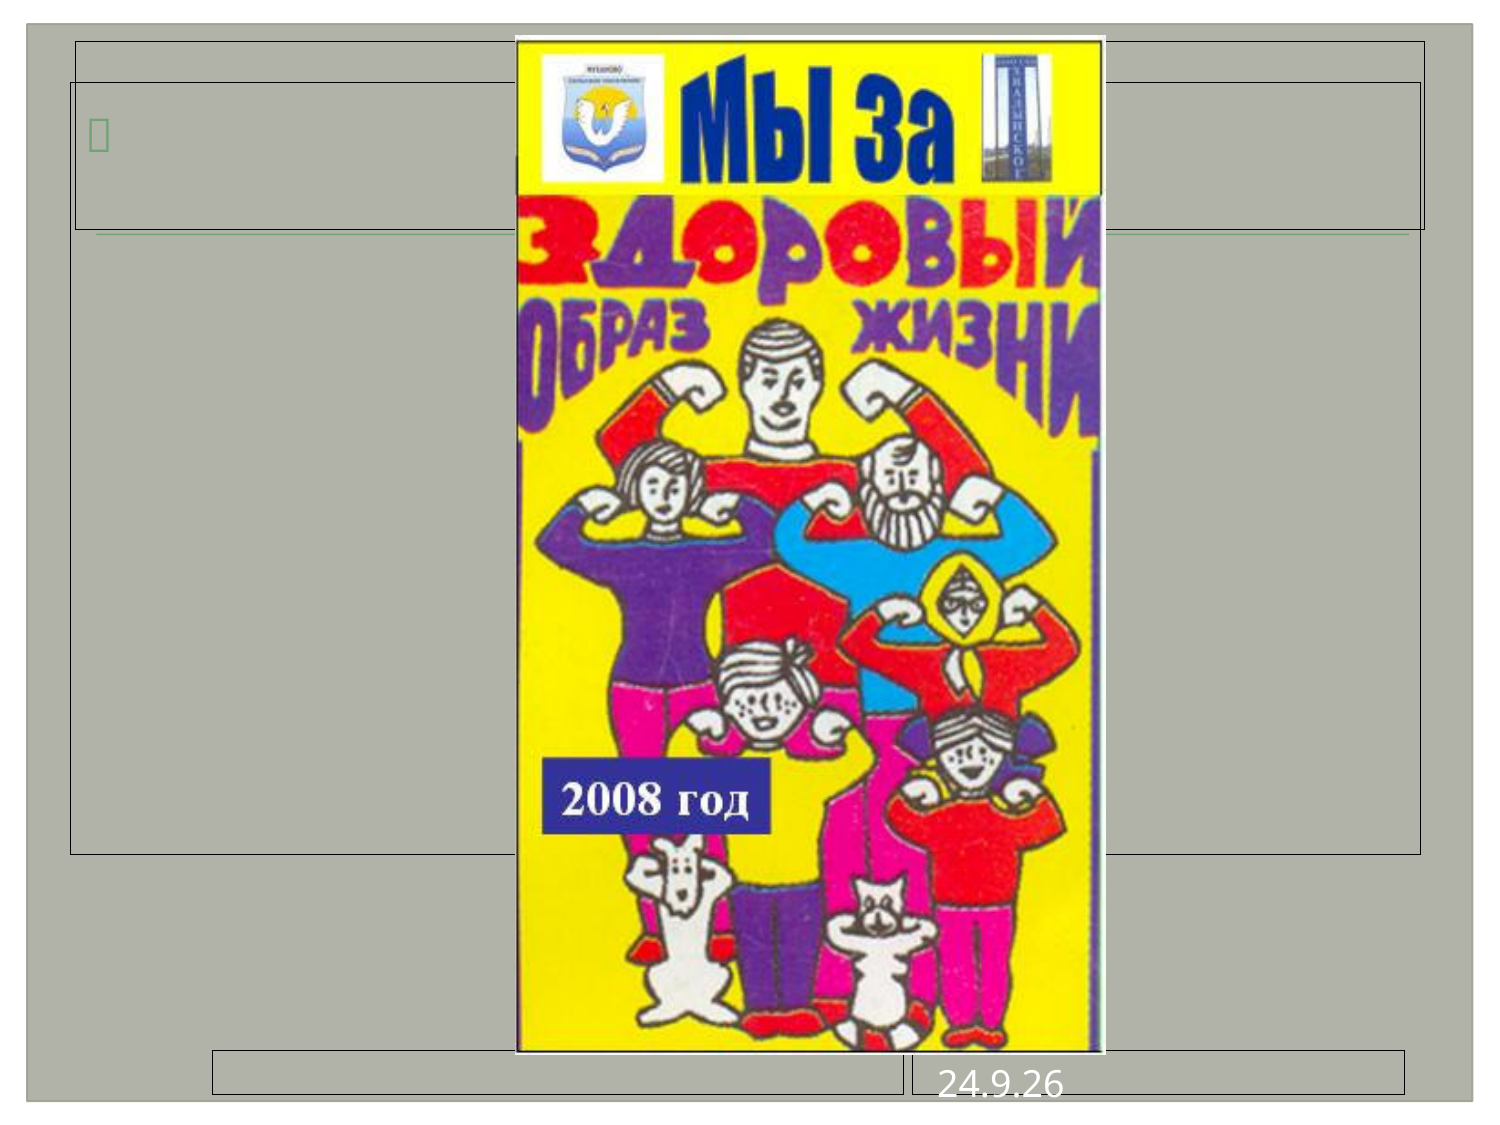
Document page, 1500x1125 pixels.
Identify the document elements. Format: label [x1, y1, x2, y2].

picture [515, 35, 1106, 1055]
list [70, 82, 515, 855]
title [1106, 41, 1425, 230]
title [75, 41, 515, 82]
list [1106, 82, 1421, 855]
